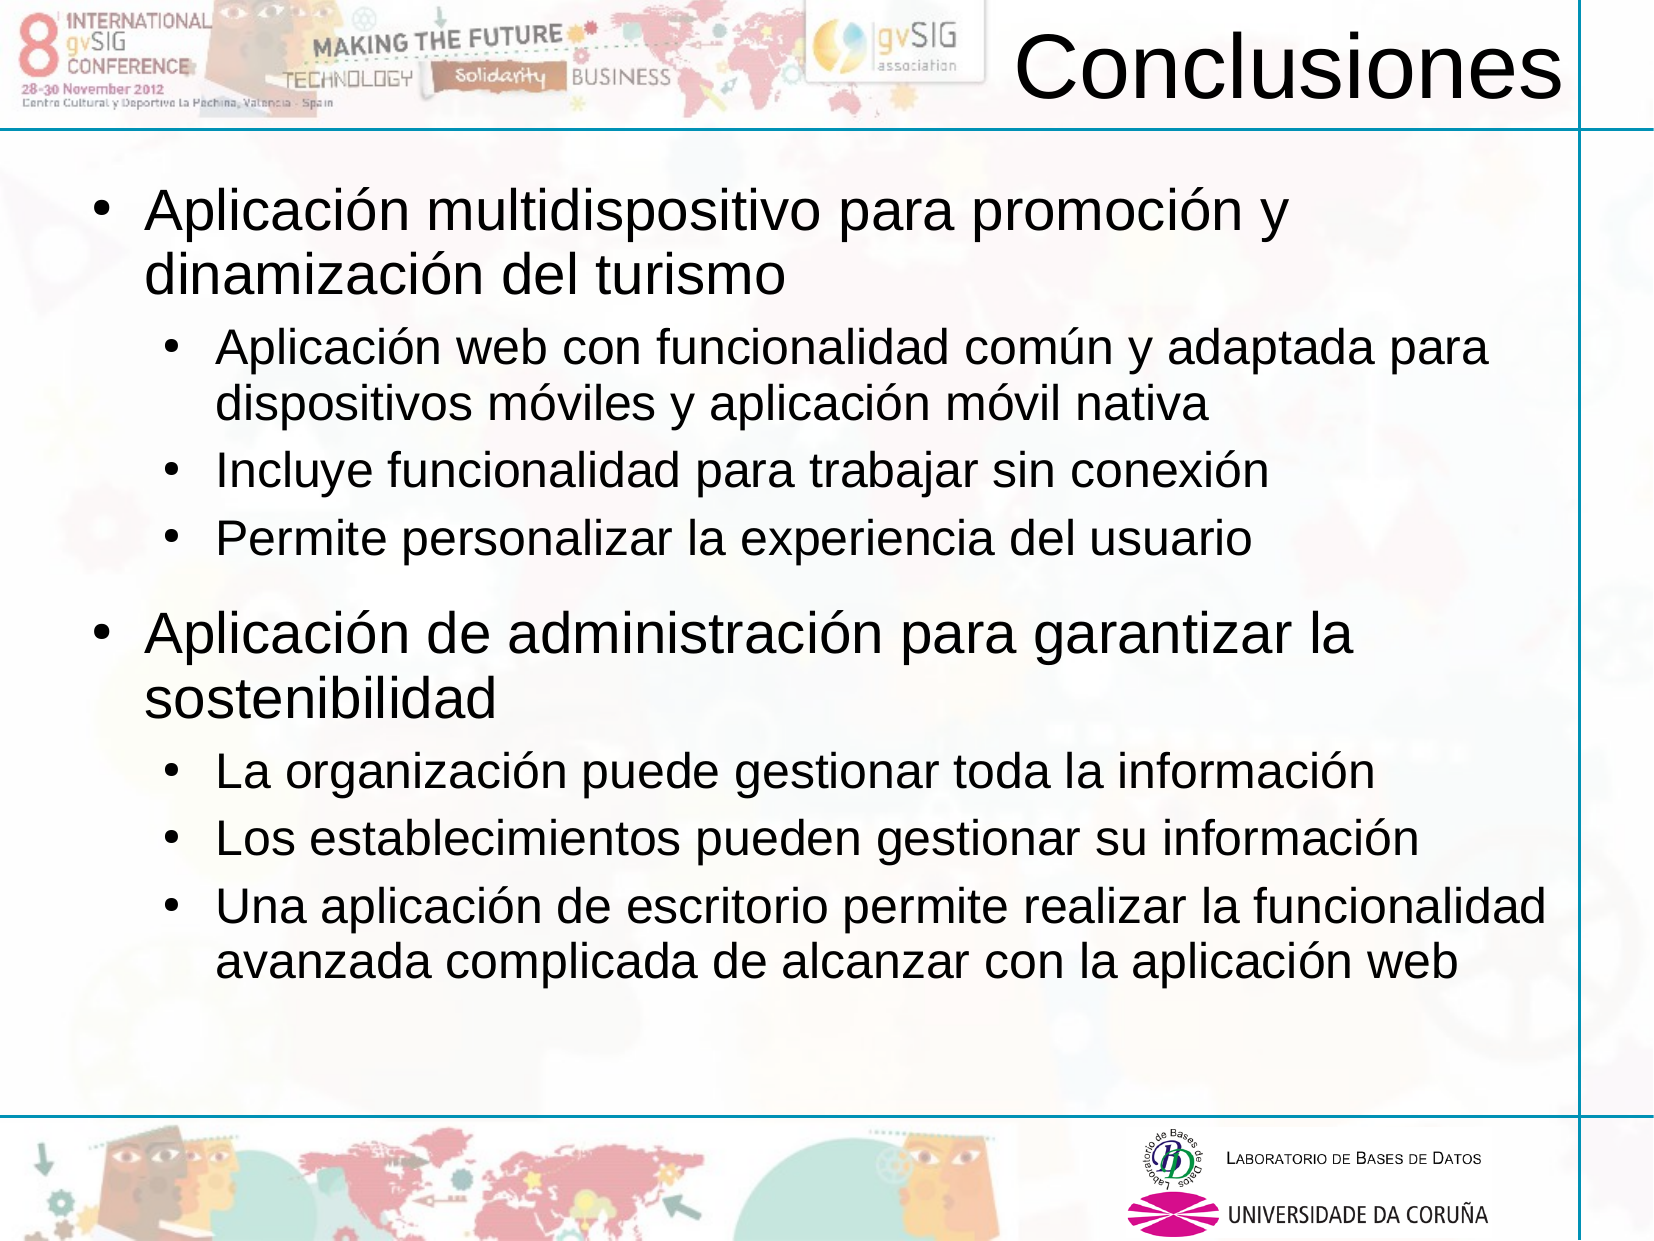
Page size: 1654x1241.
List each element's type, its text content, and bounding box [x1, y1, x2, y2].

list Aplicación multidispositivo para promoción y dinamización del turismo Aplicación web con funcionalidad común y adaptada para dispositivos móviles y aplicación móvil nativa Incluye funcionalidad para trabajar sin conexión Permite personalizar la experiencia del usuario Aplicación de administración para garantizar la sostenibilidad La organización puede gestionar toda la información Los establecimientos pueden gestionar su información Una aplicación de escritorio permite realizar la funcionalidad avanzada complicada de alcanzar con la aplicación web [73, 177, 1571, 1078]
title Conclusiones [76, 14, 1565, 119]
picture [1126, 1127, 1492, 1238]
